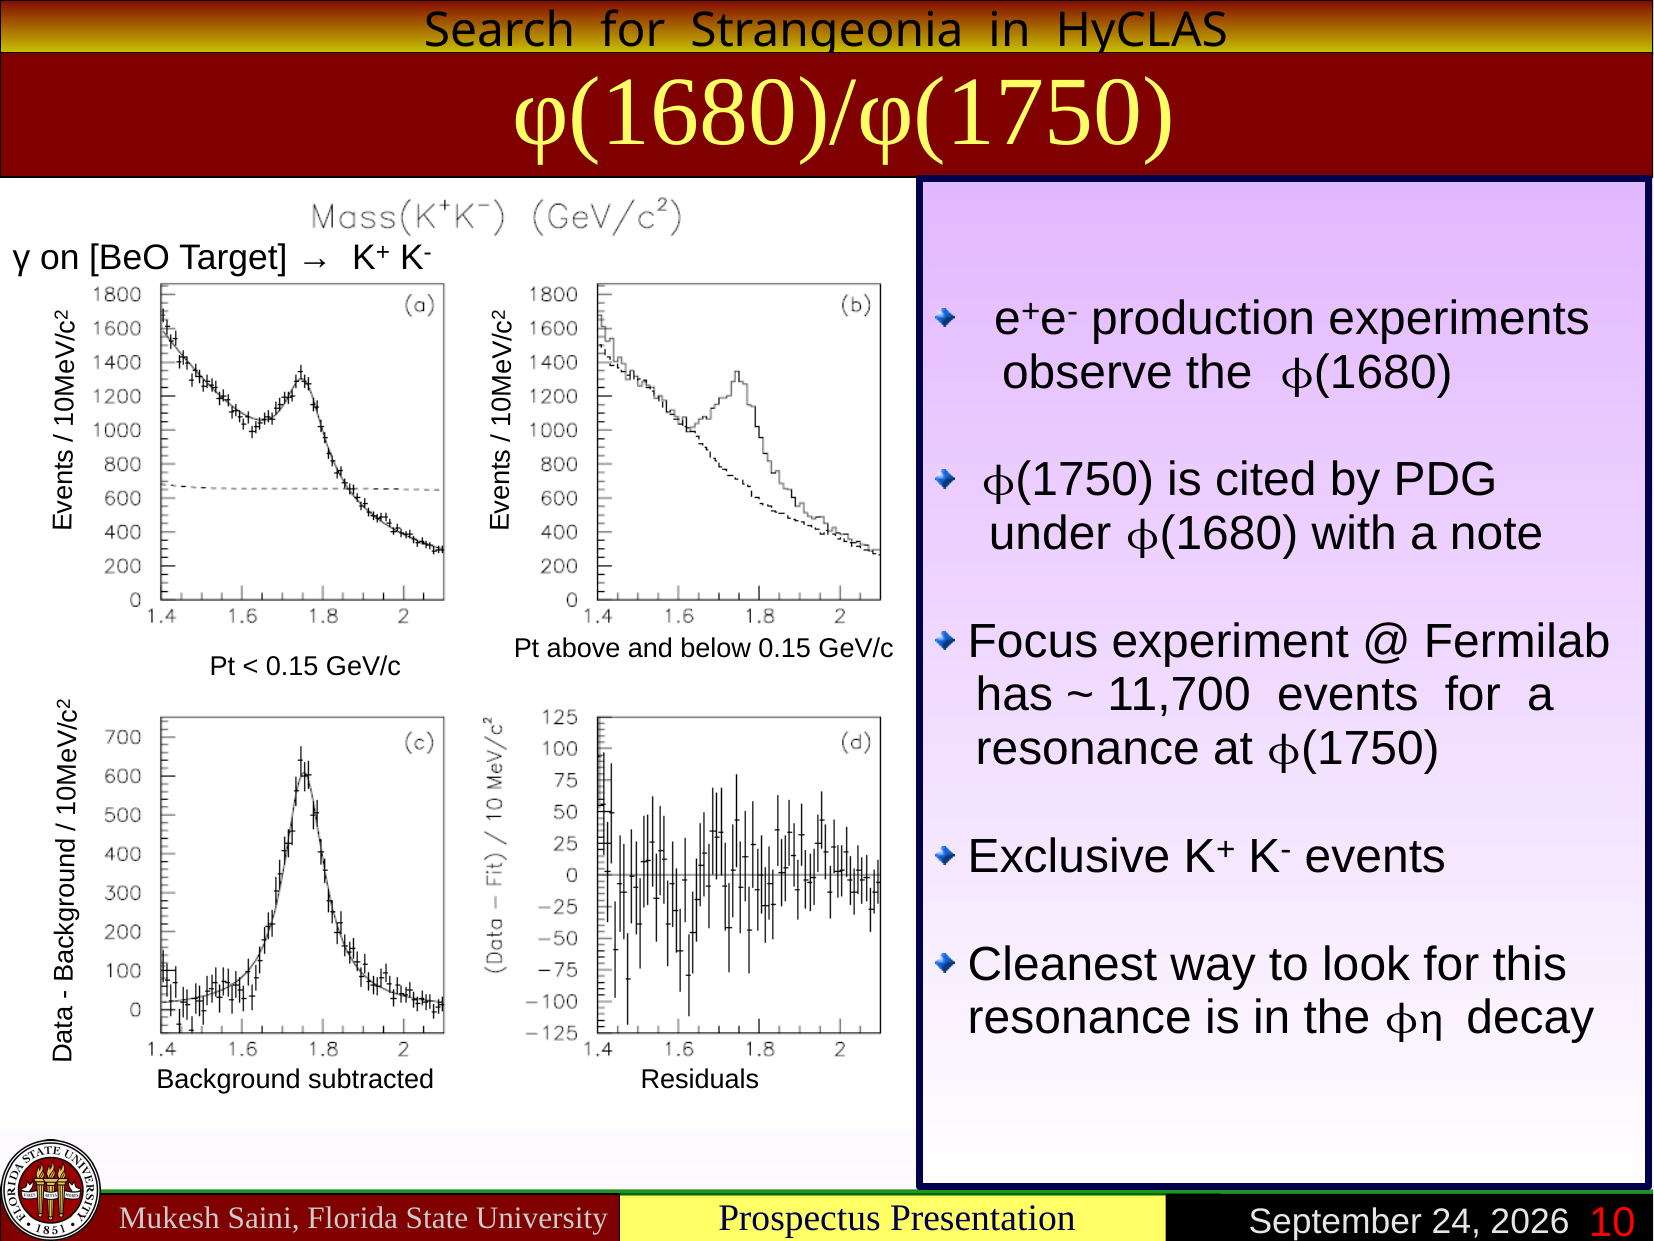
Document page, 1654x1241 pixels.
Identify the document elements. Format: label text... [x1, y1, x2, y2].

text_box Pt < 0.15 GeV/c [194, 643, 465, 689]
text_box Background subtracted [141, 1056, 475, 1102]
picture [0, 1139, 101, 1241]
picture [0, 178, 919, 1130]
text_box Pt above and below 0.15 GeV/c [499, 625, 914, 671]
text_box Residuals [625, 1056, 896, 1102]
text_box Data - Background / 10MeV/c2 [39, 676, 91, 1079]
text_box γ on [BeO Target] → K+ K- [0, 230, 485, 286]
title φ(1680)/φ(1750) [95, 57, 1558, 167]
text_box [919, 178, 1649, 1187]
text_box Events / 10MeV/c2 [39, 286, 89, 547]
text_box e+e- production experiments observe the (1680) (1750) is cited by PDG under (1680) with a note Focus experiment @ Fermilab has ~ 11,700 events for a resonance at (1750) Exclusive K+ K- events Cleanest way to look for this resonance is in the  decay [918, 281, 1629, 1153]
text_box Events / 10MeV/c2 [476, 276, 527, 547]
